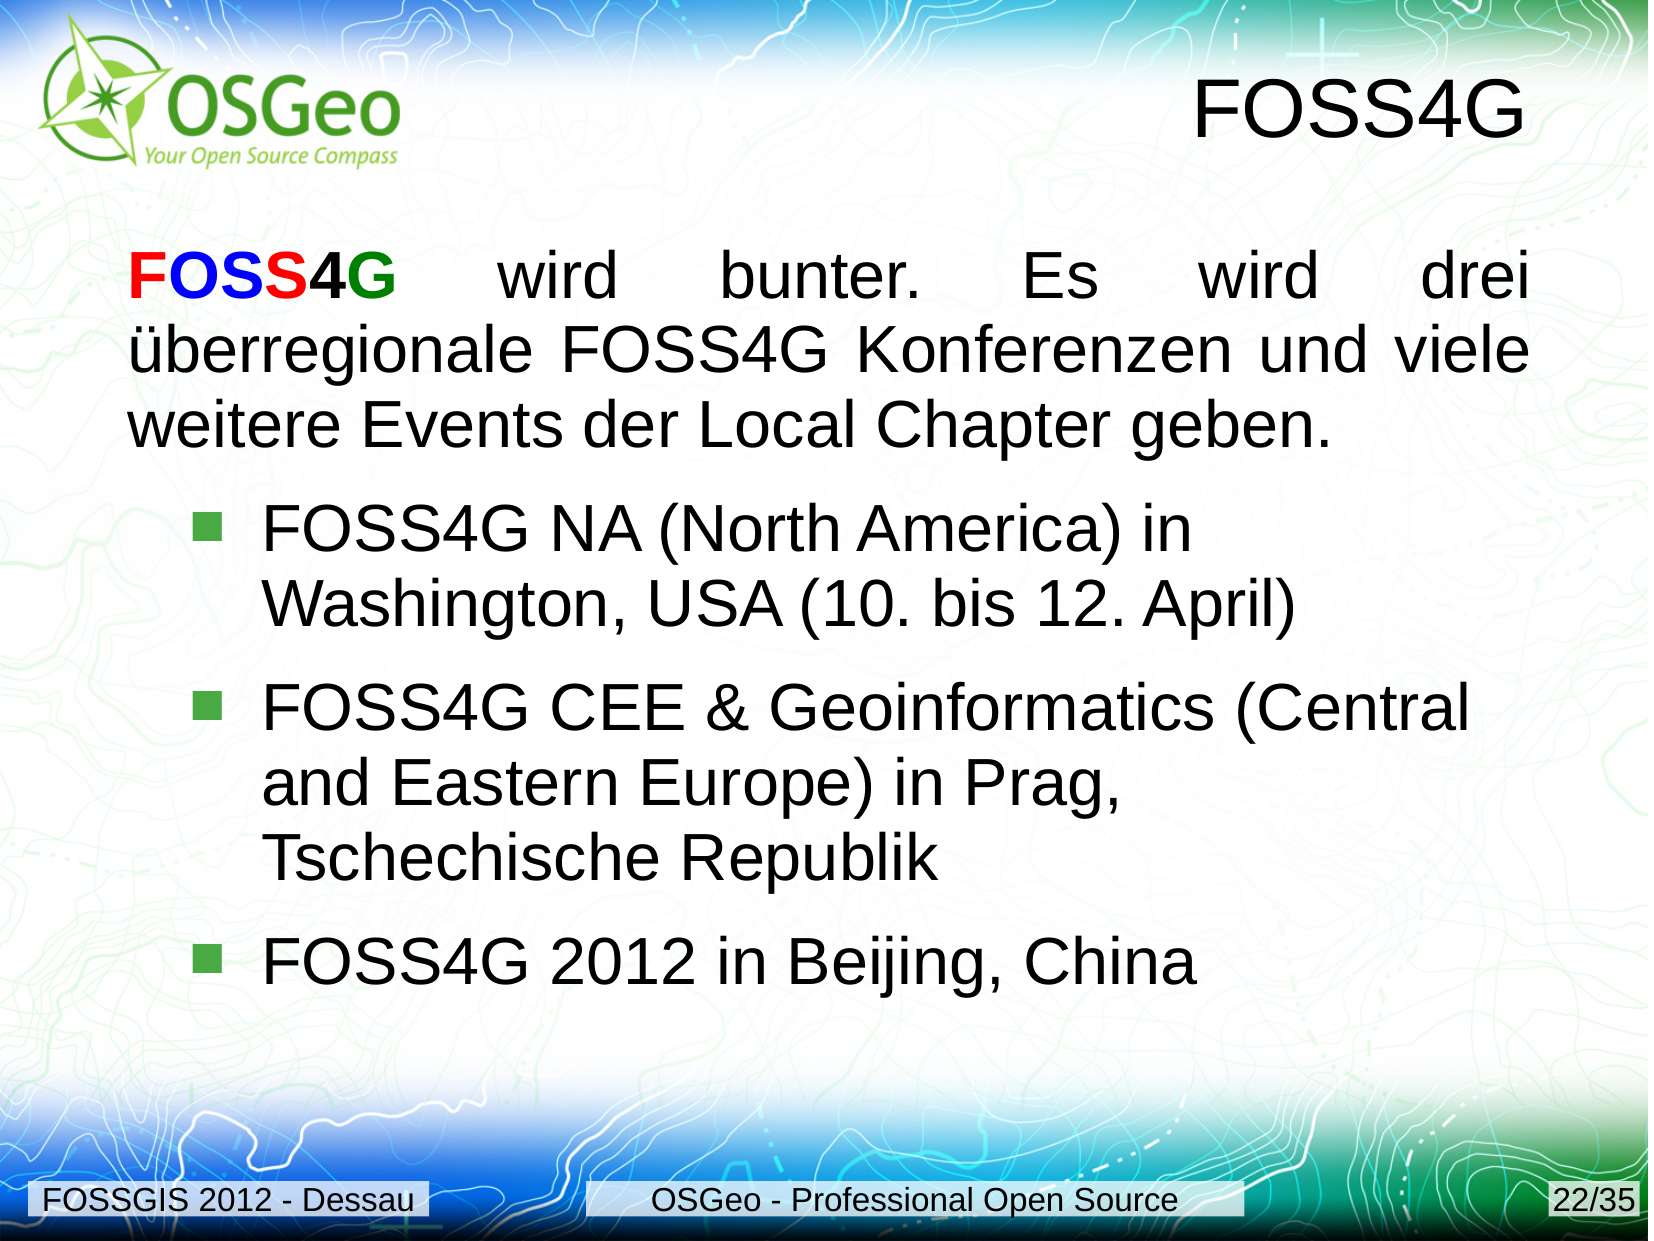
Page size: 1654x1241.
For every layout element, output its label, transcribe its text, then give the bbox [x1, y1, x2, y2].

list FOSS4G wird bunter. Es wird drei überregionale FOSS4G Konferenzen und viele weitere Events der Local Chapter geben. FOSS4G NA (North America) in Washington, USA (10. bis 12. April) FOSS4G CEE & Geoinformatics (Central and Eastern Europe) in Prag, Tschechische Republik FOSS4G 2012 in Beijing, China [127, 237, 1532, 999]
picture [0, 0, 1648, 1241]
title FOSS4G [53, 35, 1529, 184]
